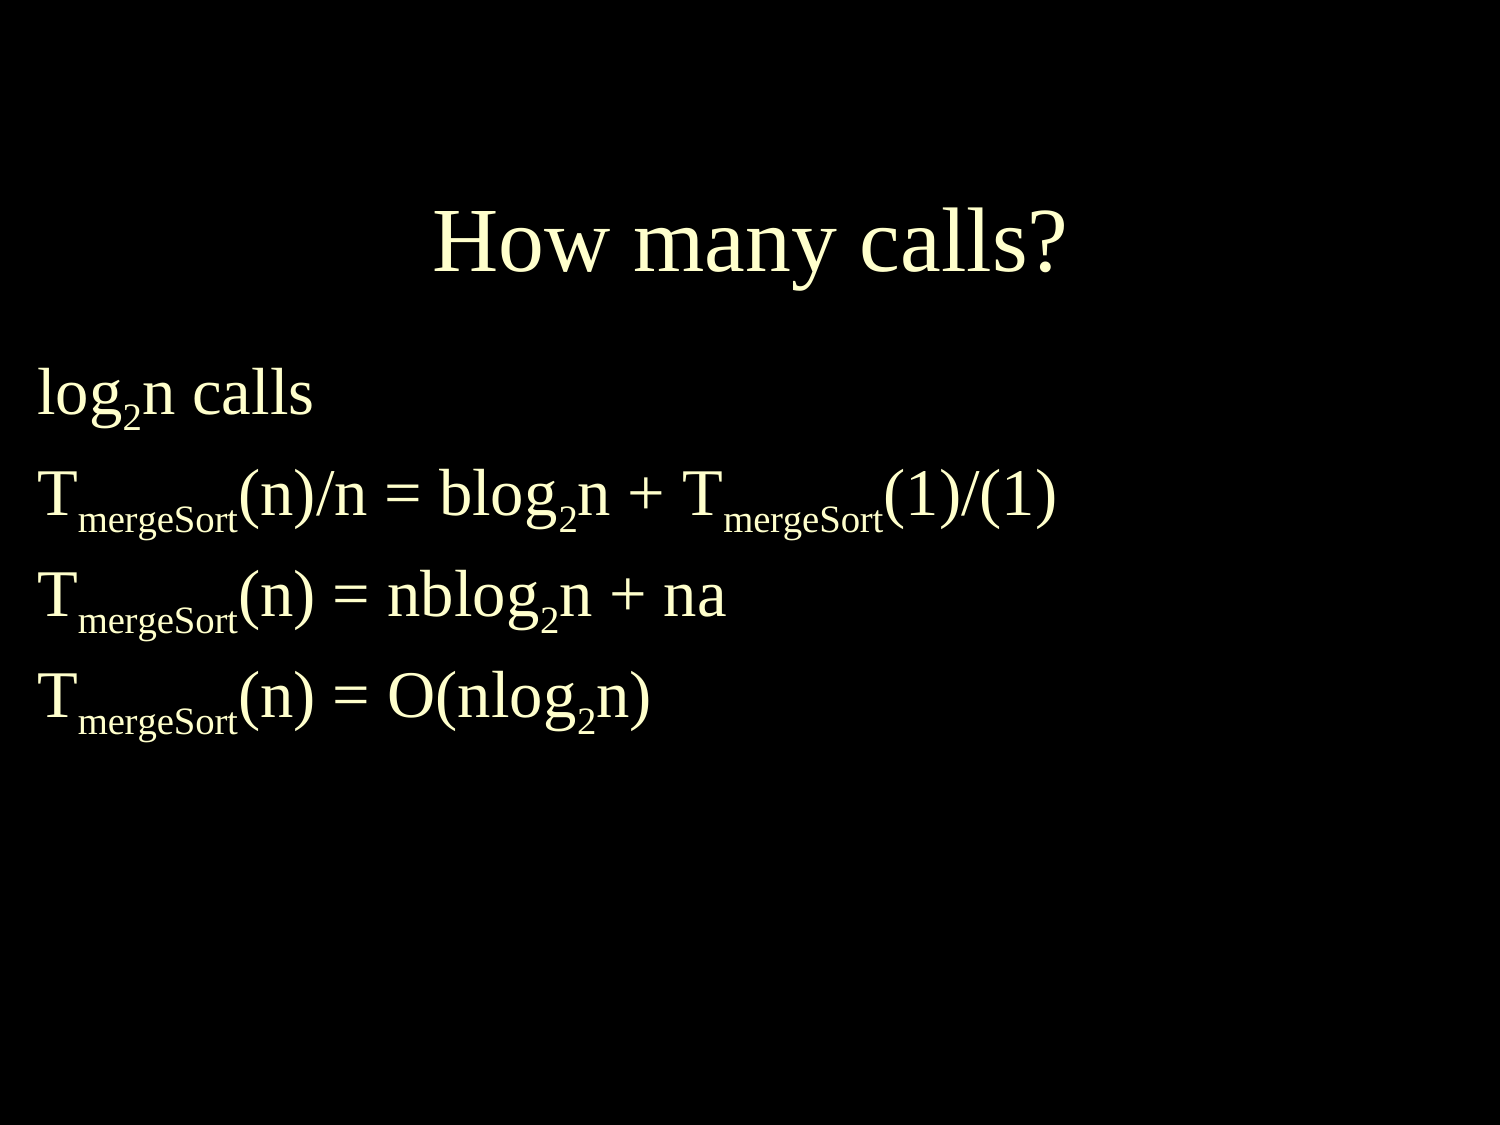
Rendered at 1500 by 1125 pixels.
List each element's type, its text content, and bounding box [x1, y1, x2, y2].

title How many calls? [22, 145, 1480, 336]
list log2n calls TmergeSort(n)/n = blog2n + TmergeSort(1)/(1) TmergeSort(n) = nblog2n + na TmergeSort(n) = O(nlog2n) [22, 347, 1482, 1026]
